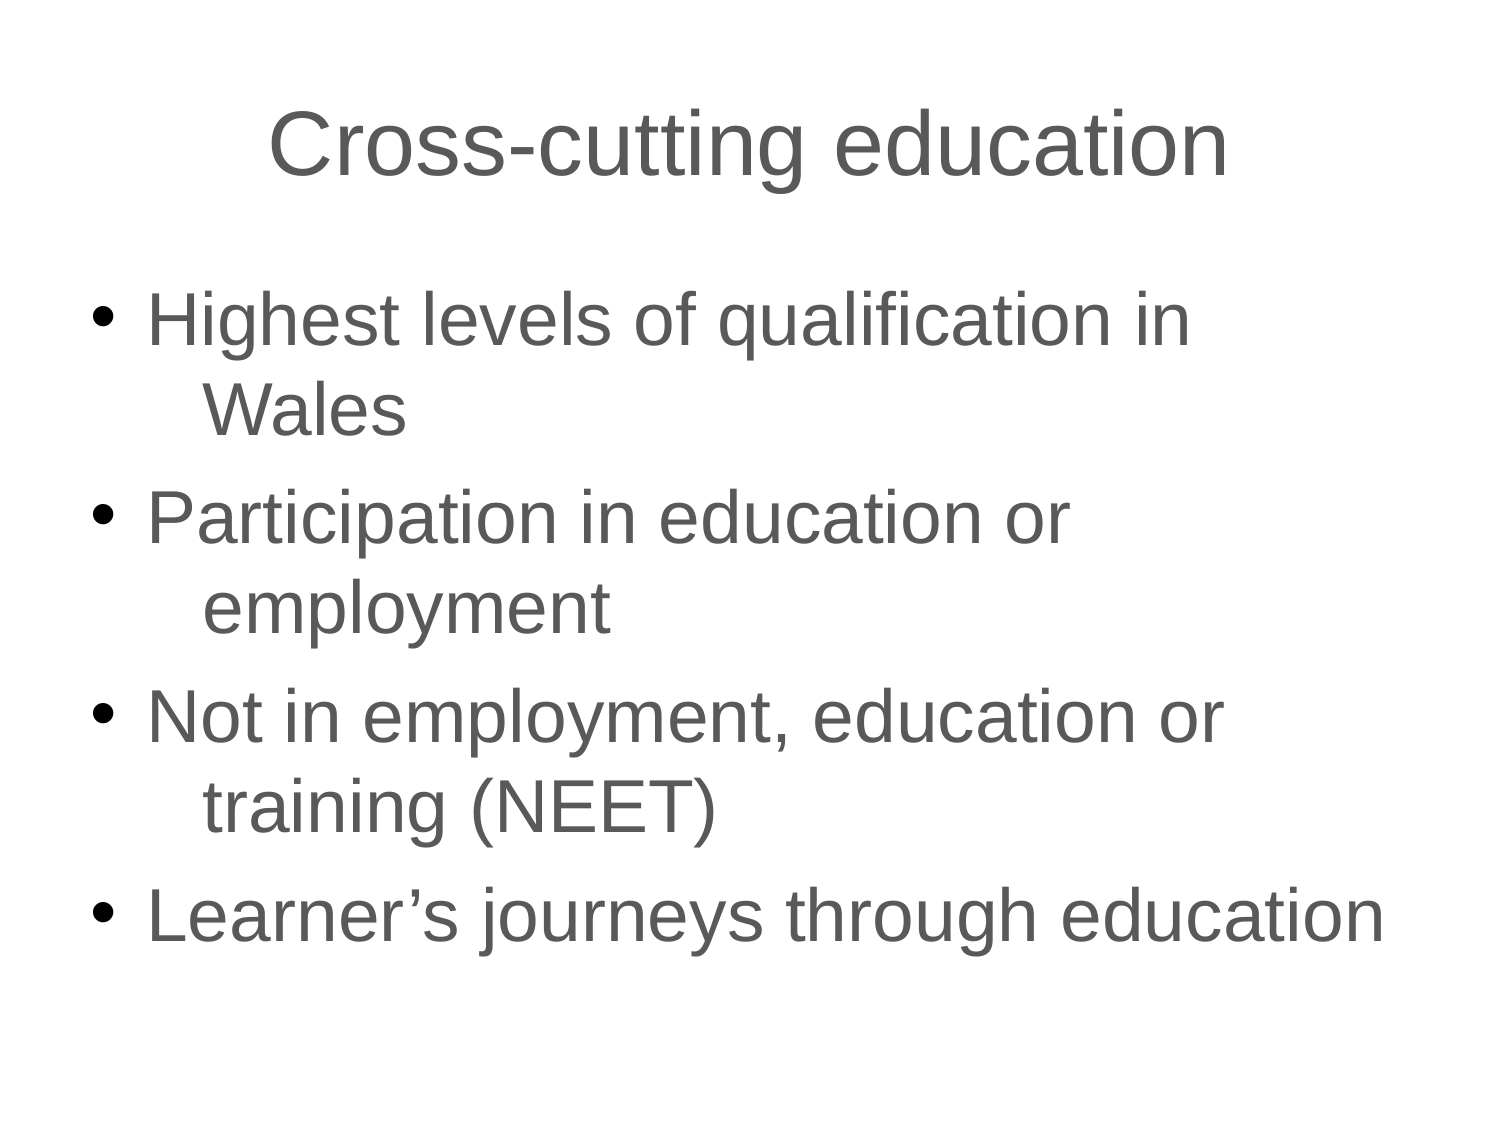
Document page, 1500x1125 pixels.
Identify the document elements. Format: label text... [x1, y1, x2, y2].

title Cross-cutting education [75, 45, 1426, 233]
list Highest levels of qualification in Wales Participation in education or employment Not in employment, education or training (NEET) Learner’s journeys through education [75, 262, 1426, 1005]
